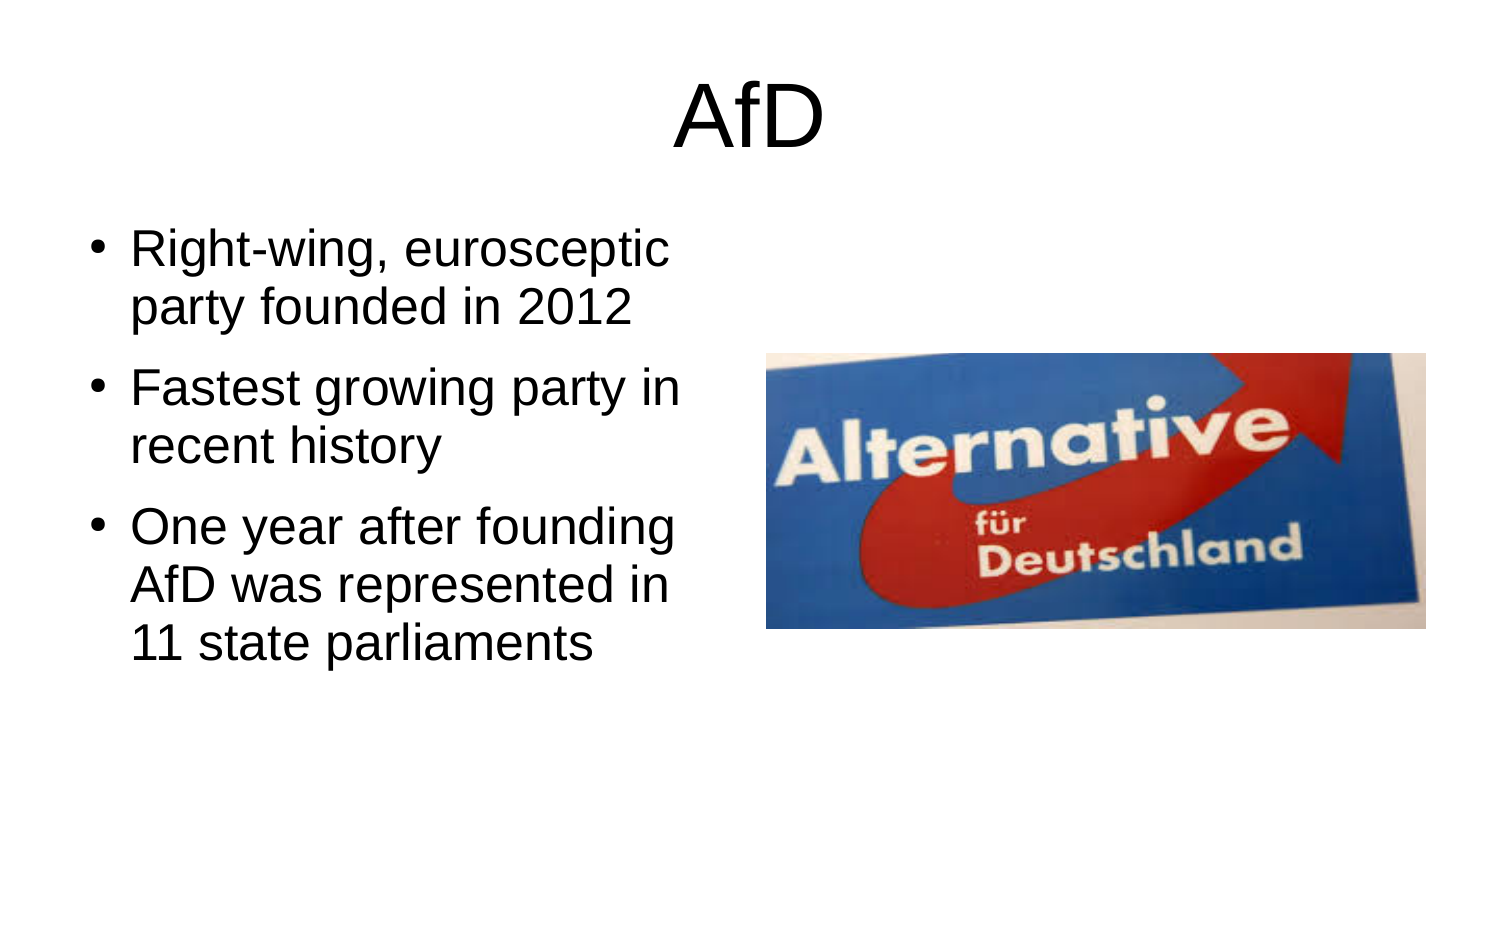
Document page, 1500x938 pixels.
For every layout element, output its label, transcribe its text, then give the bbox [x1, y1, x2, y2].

picture [766, 353, 1426, 629]
list Right-wing, eurosceptic party founded in 2012 Fastest growing party in recent history One year after founding AfD was represented in 11 state parliaments [75, 219, 734, 764]
title AfD [75, 37, 1425, 194]
